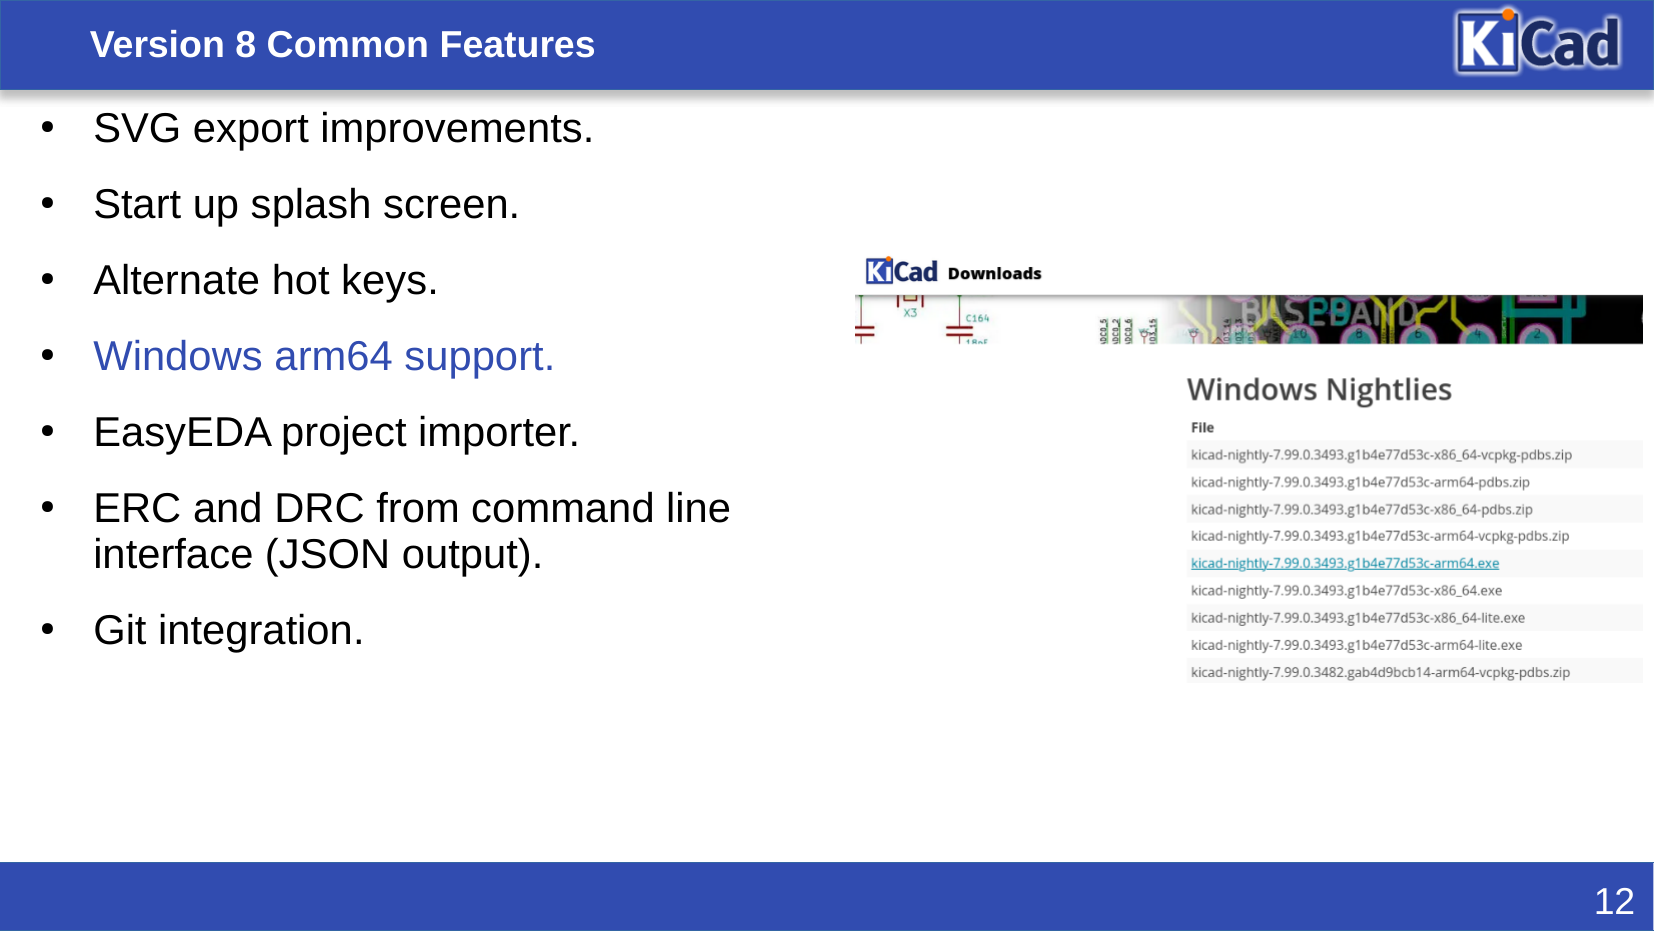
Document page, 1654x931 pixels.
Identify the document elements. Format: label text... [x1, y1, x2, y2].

picture [855, 247, 1643, 683]
text_box Version 8 Common Features [0, 0, 1412, 90]
picture [1412, 0, 1654, 92]
list SVG export improvements. Start up splash screen. Alternate hot keys. Windows arm64 support. EasyEDA project importer. ERC and DRC from command line interface (JSON output). Git integration. [22, 105, 848, 856]
text_box [0, 862, 1654, 931]
text_box <number> [1387, 873, 1651, 931]
